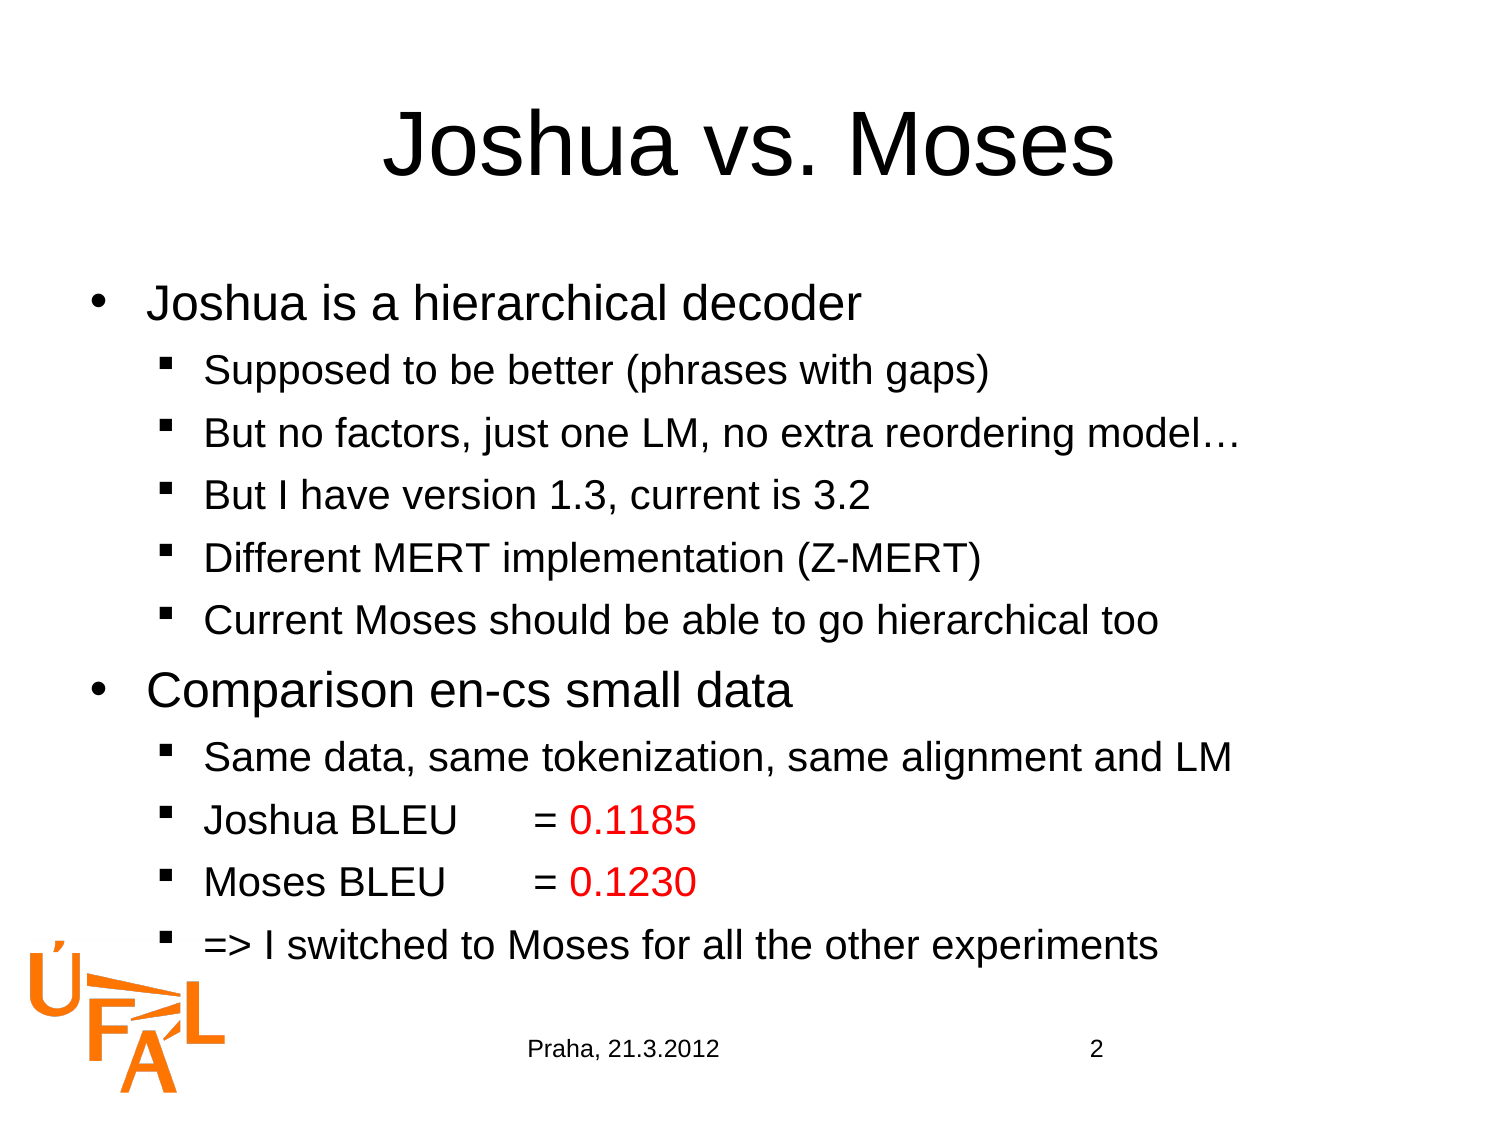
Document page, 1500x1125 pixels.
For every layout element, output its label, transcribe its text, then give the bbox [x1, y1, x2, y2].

picture [29, 940, 225, 1093]
list Joshua is a hierarchical decoder Supposed to be better (phrases with gaps) But no factors, just one LM, no extra reordering model… But I have version 1.3, current is 3.2 Different MERT implementation (Z-MERT) Current Moses should be able to go hierarchical too Comparison en-cs small data Same data, same tokenization, same alignment and LM Joshua BLEU = 0.1185 Moses BLEU = 0.1230 => I switched to Moses for all the other experiments [75, 262, 1426, 988]
title Joshua vs. Moses [75, 14, 1426, 262]
